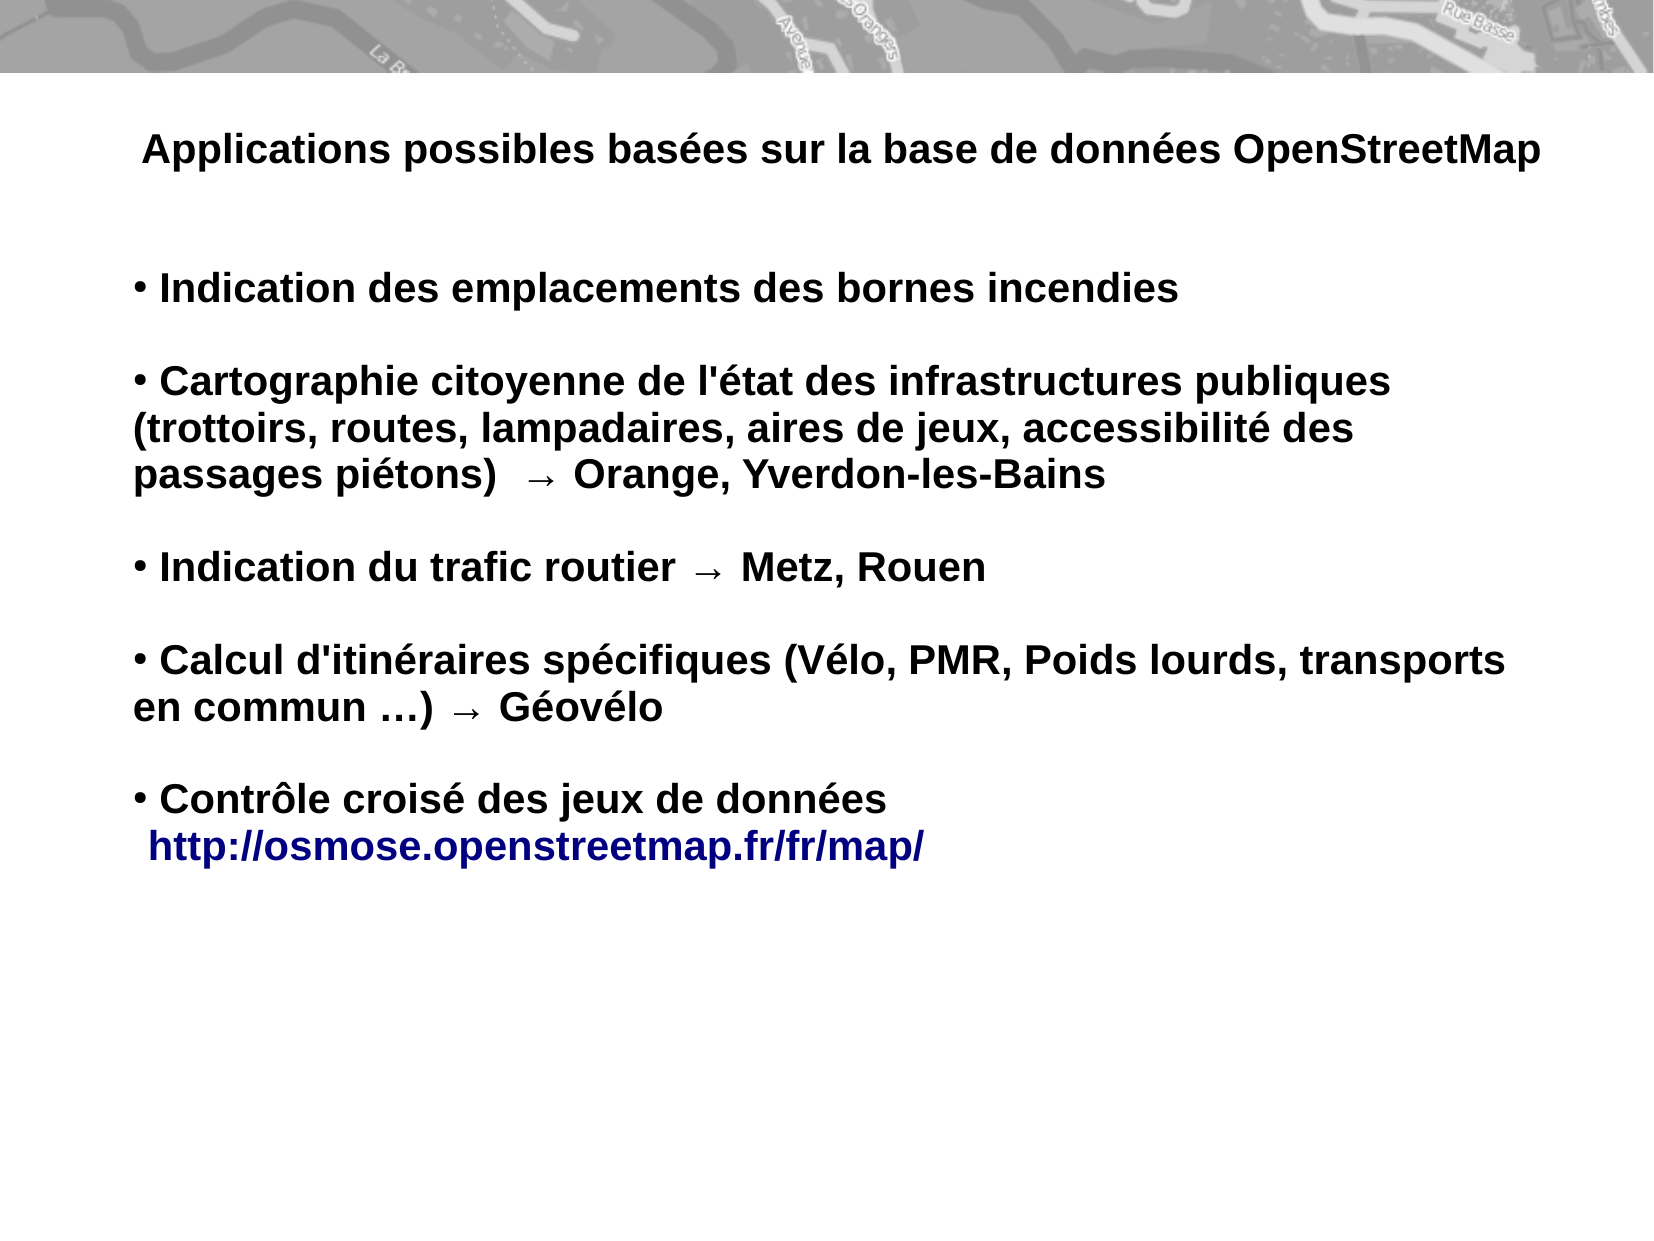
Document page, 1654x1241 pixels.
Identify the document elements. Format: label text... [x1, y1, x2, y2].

text_box Applications possibles basées sur la base de données OpenStreetMap Indication des emplacements des bornes incendies Cartographie citoyenne de l'état des infrastructures publiques (trottoirs, routes, lampadaires, aires de jeux, accessibilité des passages piétons) → Orange, Yverdon-les-Bains Indication du trafic routier → Metz, Rouen Calcul d'itinéraires spécifiques (Vélo, PMR, Poids lourds, transports en commun …) → Géovélo Contrôle croisé des jeux de données http://osmose.openstreetmap.fr/fr/map/ [118, 118, 1565, 1182]
picture [0, 0, 1654, 73]
